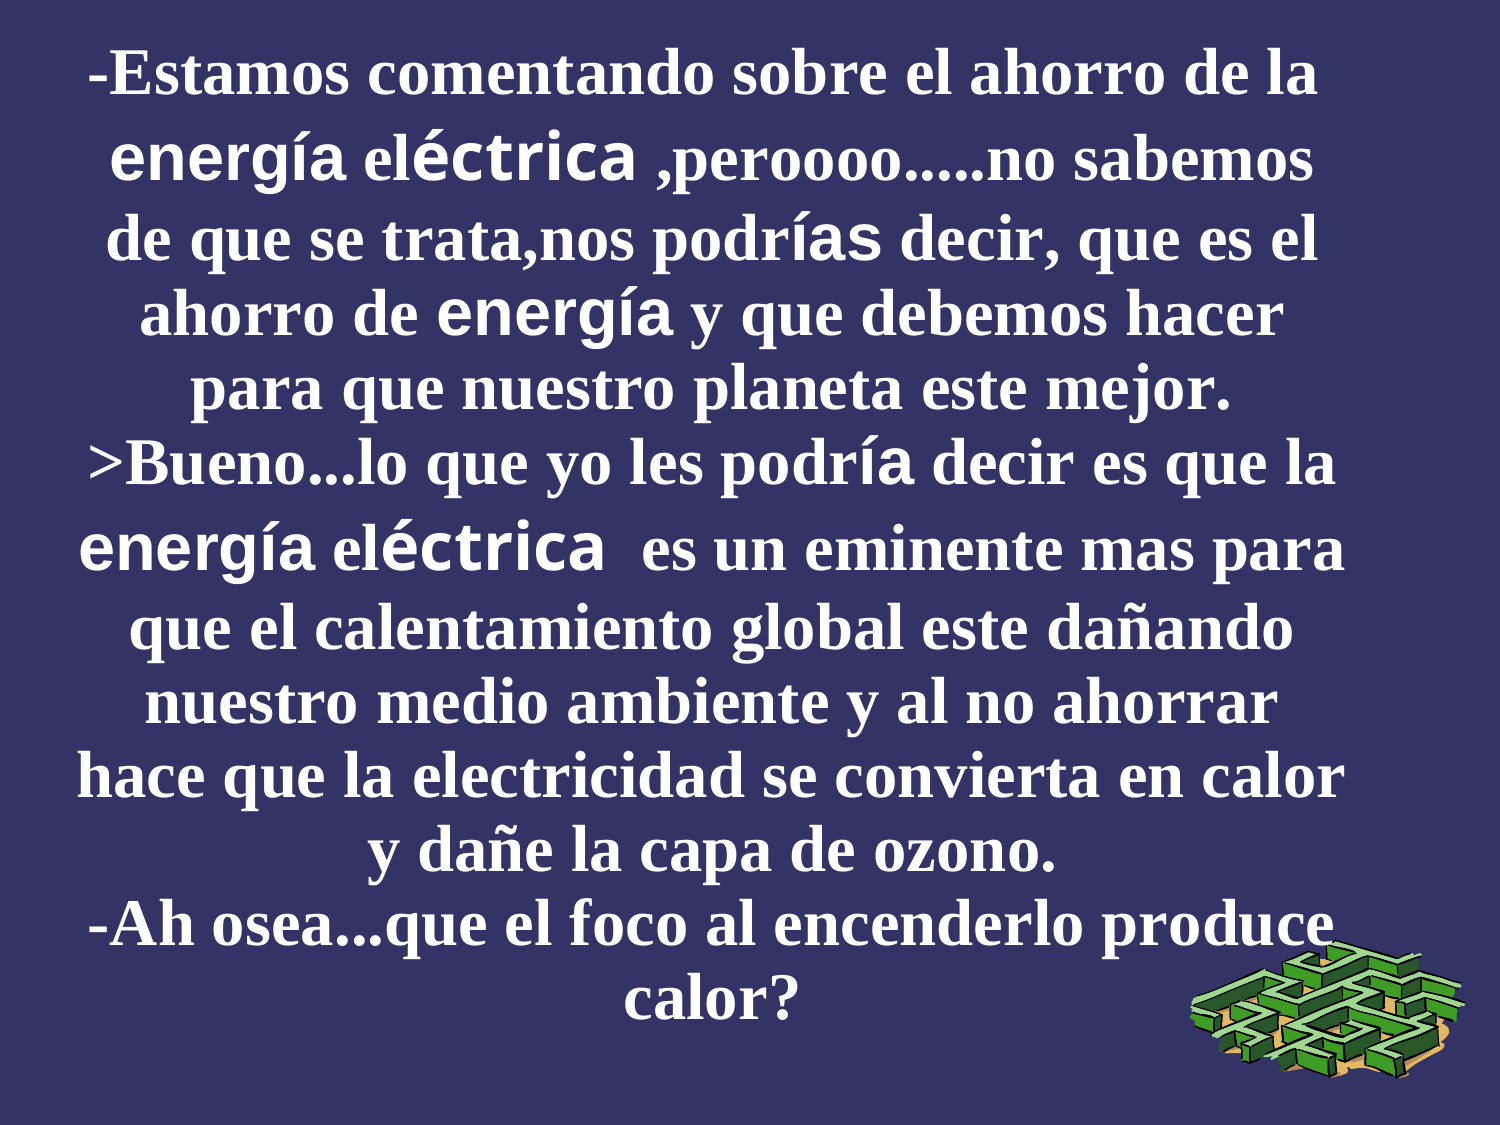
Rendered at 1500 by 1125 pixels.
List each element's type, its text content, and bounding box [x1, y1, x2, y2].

subtitle -Estamos comentando sobre el ahorro de la energía eléctrica ,peroooo.....no sabemos de que se trata,nos podrías decir, que es el ahorro de energía y que debemos hacer para que nuestro planeta este mejor. >Bueno...lo que yo les podría decir es que la energía eléctrica es un eminente mas para que el calentamiento global este dañando nuestro medio ambiente y al no ahorrar hace que la electricidad se convierta en calor y dañe la capa de ozono. -Ah osea...que el foco al encenderlo produce calor? [75, 49, 1351, 1021]
